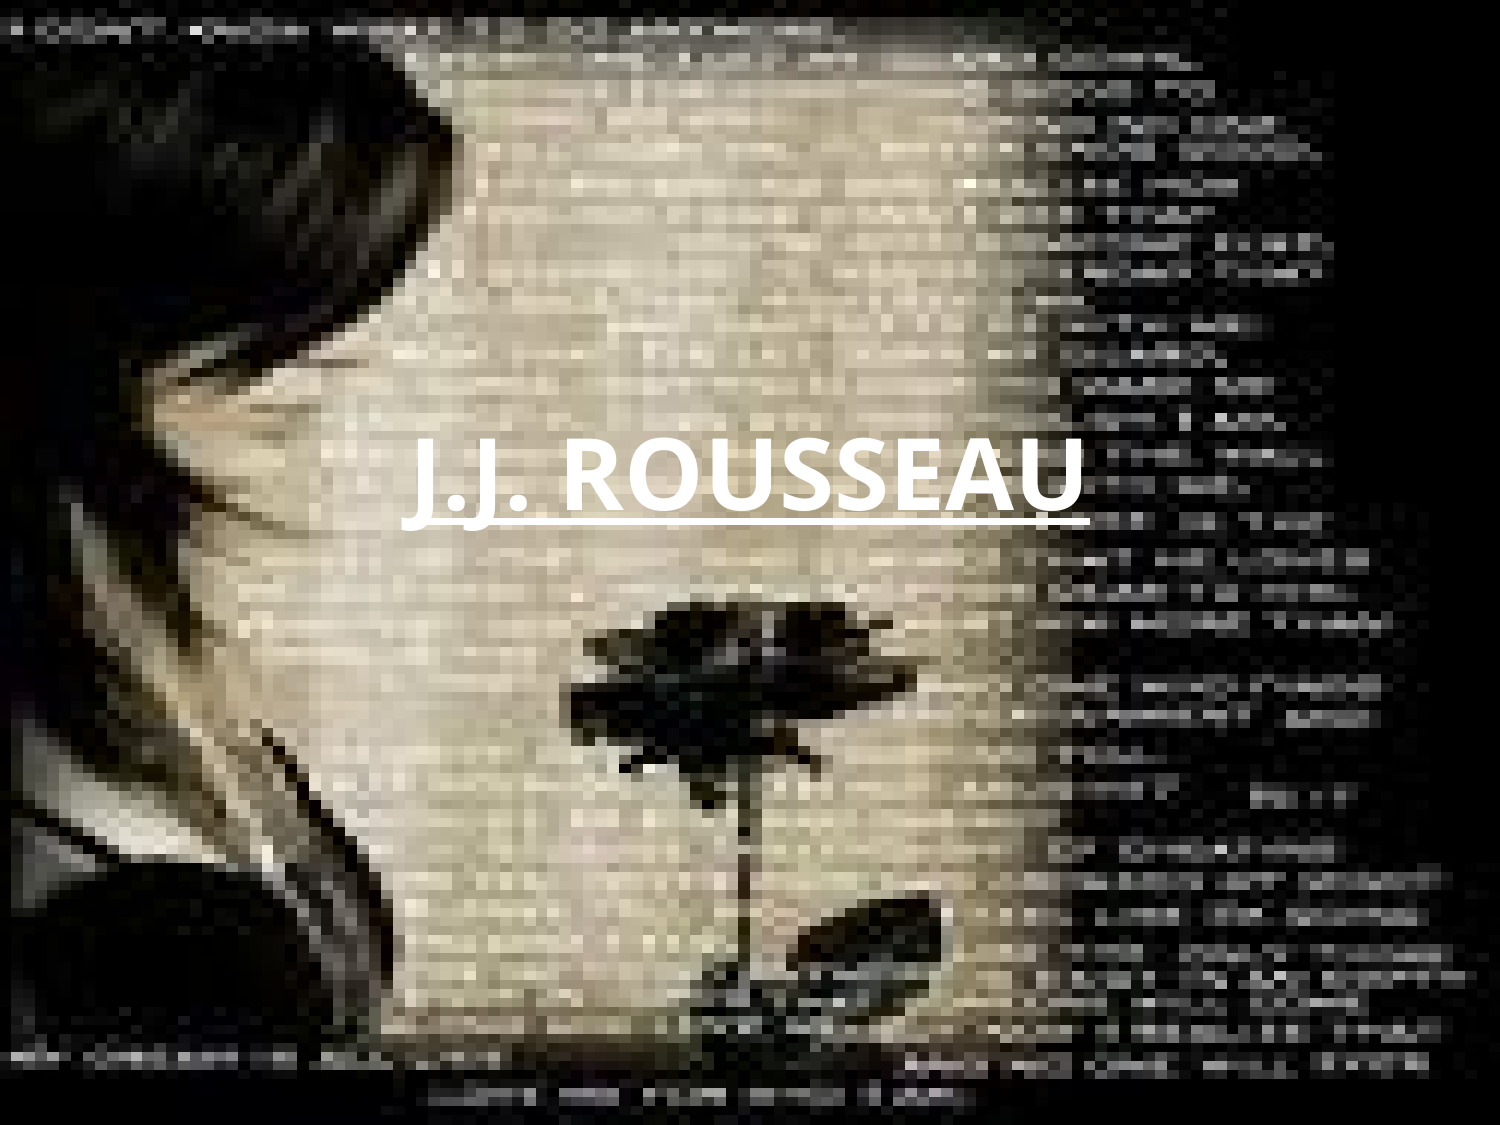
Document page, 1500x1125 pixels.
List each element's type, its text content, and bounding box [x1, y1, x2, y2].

picture [0, 0, 1500, 1125]
title J.J. ROUSSEAU [112, 349, 1388, 591]
